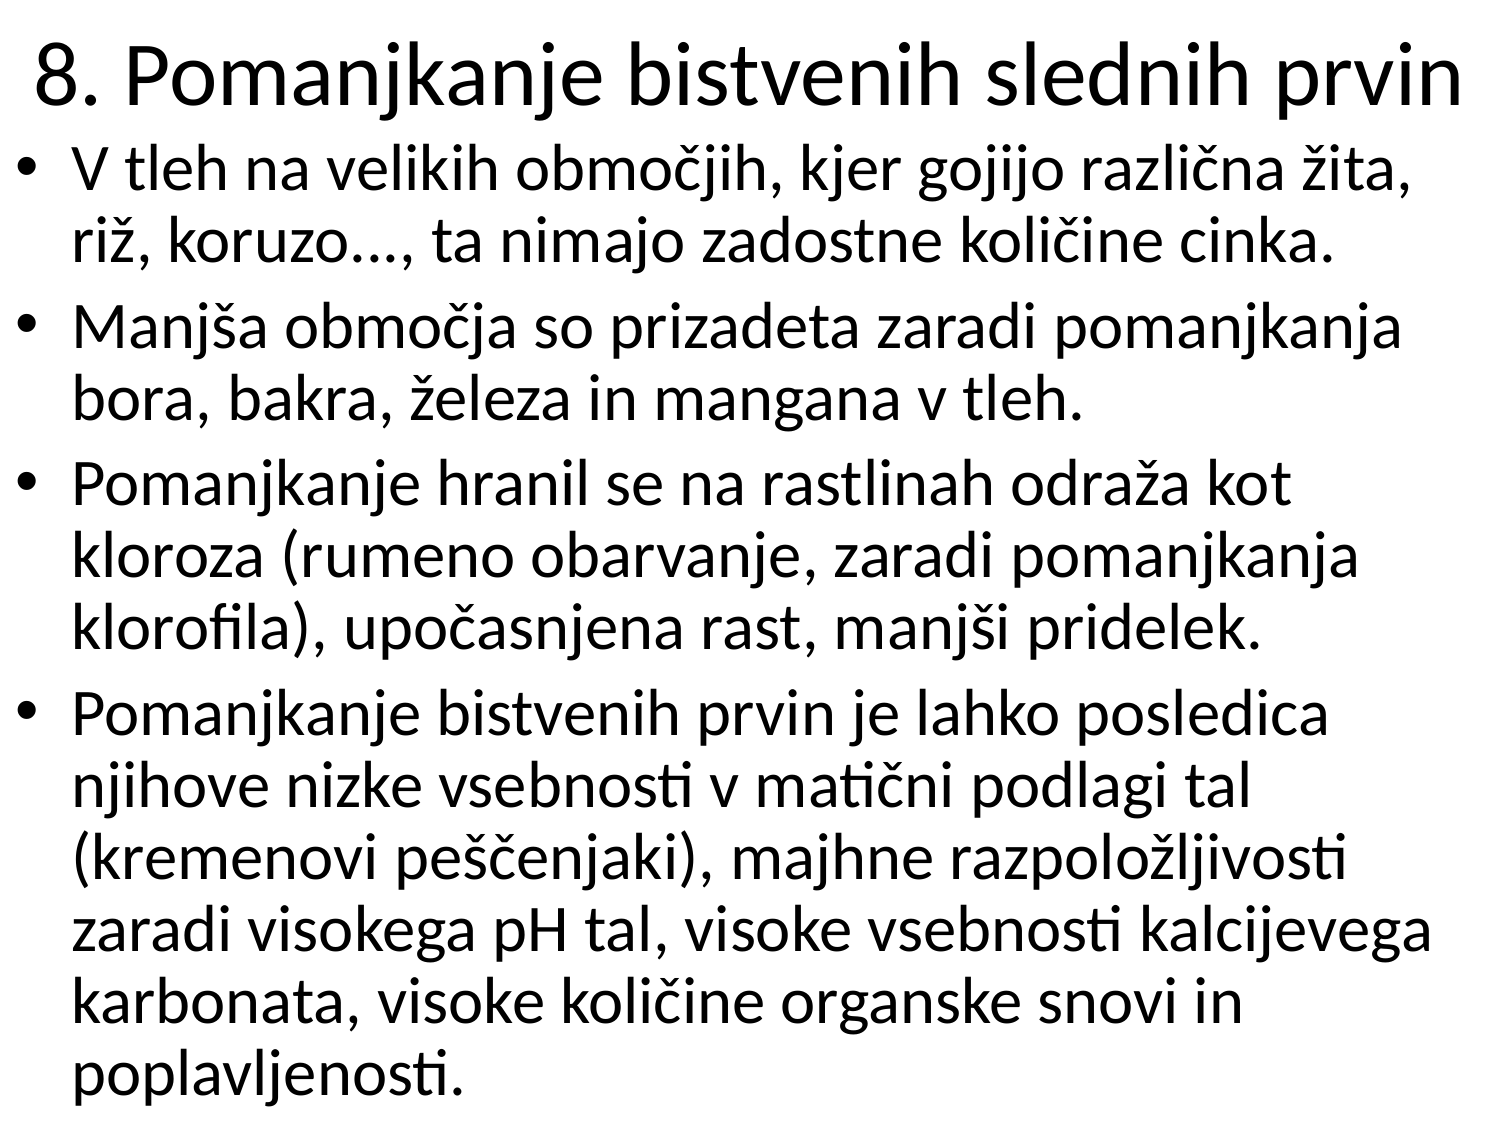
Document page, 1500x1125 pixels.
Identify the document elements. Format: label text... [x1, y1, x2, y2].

list V tleh na velikih območjih, kjer gojijo različna žita, riž, koruzo..., ta nimajo zadostne količine cinka. Manjša območja so prizadeta zaradi pomanjkanja bora, bakra, železa in mangana v tleh. Pomanjkanje hranil se na rastlinah odraža kot kloroza (rumeno obarvanje, zaradi pomanjkanja klorofila), upočasnjena rast, manjši pridelek. Pomanjkanje bistvenih prvin je lahko posledica njihove nizke vsebnosti v matični podlagi tal (kremenovi peščenjaki), majhne razpoložljivosti zaradi visokega pH tal, visoke vsebnosti kalcijevega karbonata, visoke količine organske snovi in poplavljenosti. [0, 125, 1500, 1125]
title 8. Pomanjkanje bistvenih slednih prvin [0, 0, 1500, 125]
